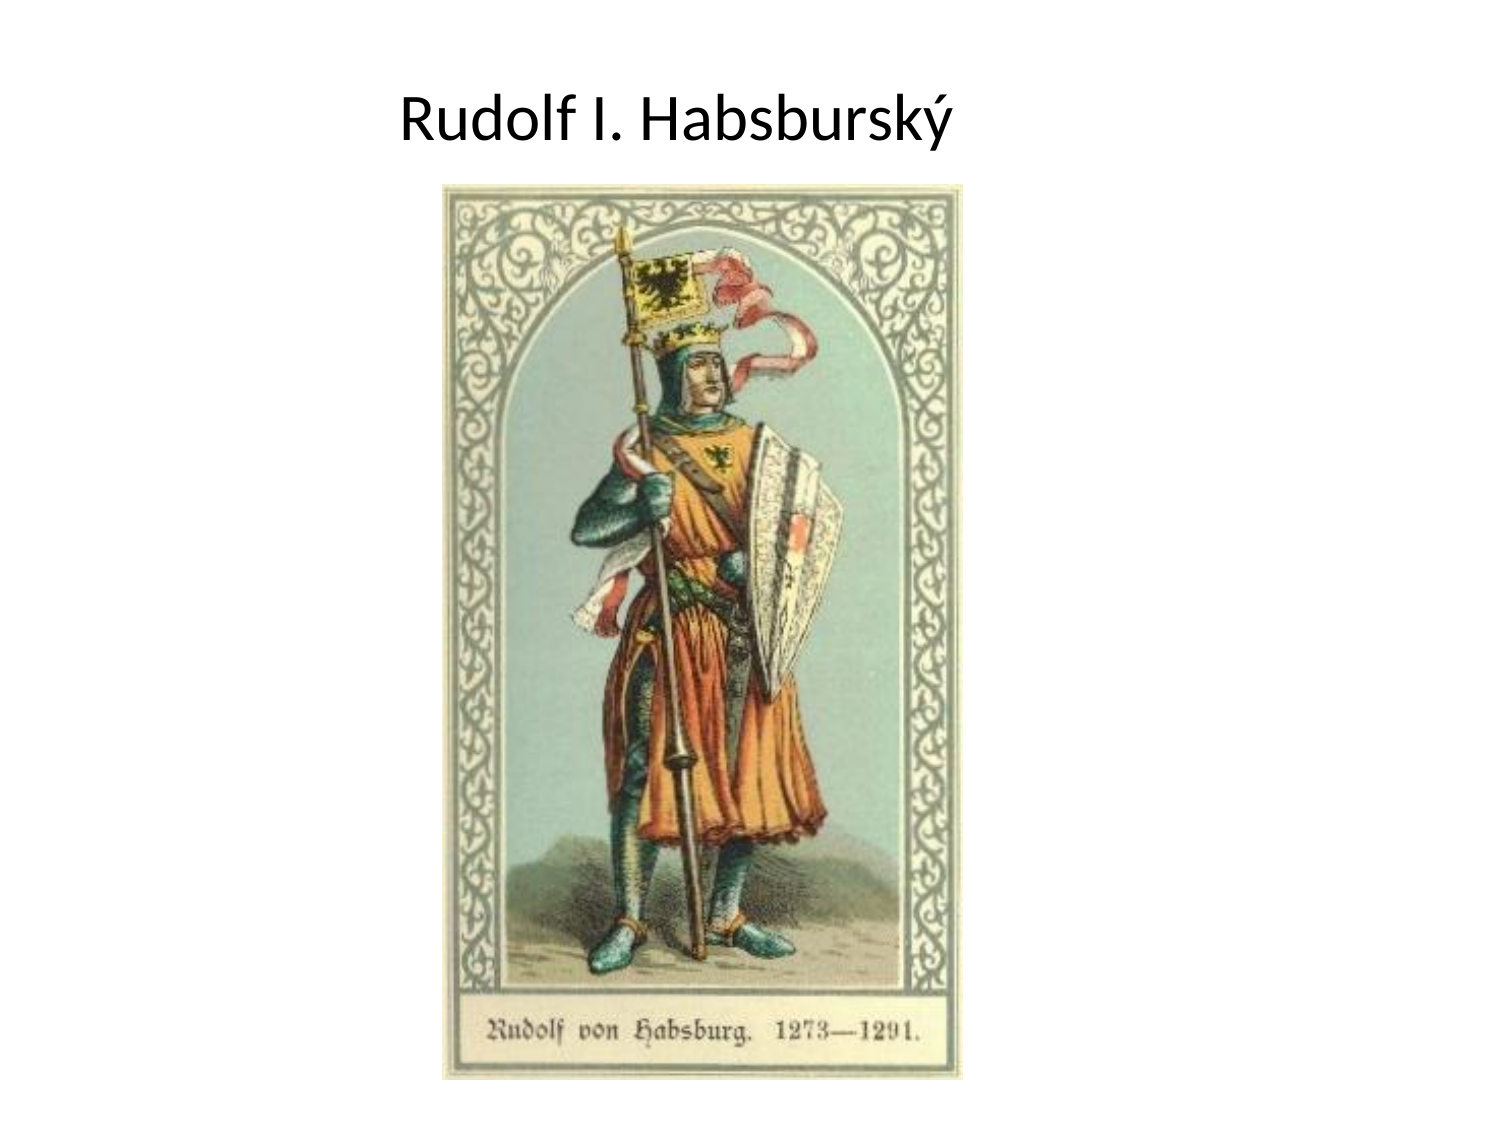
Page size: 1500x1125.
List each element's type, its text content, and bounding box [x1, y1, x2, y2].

text_box Rudolf I. Habsburský [384, 66, 970, 162]
picture [442, 184, 963, 1080]
